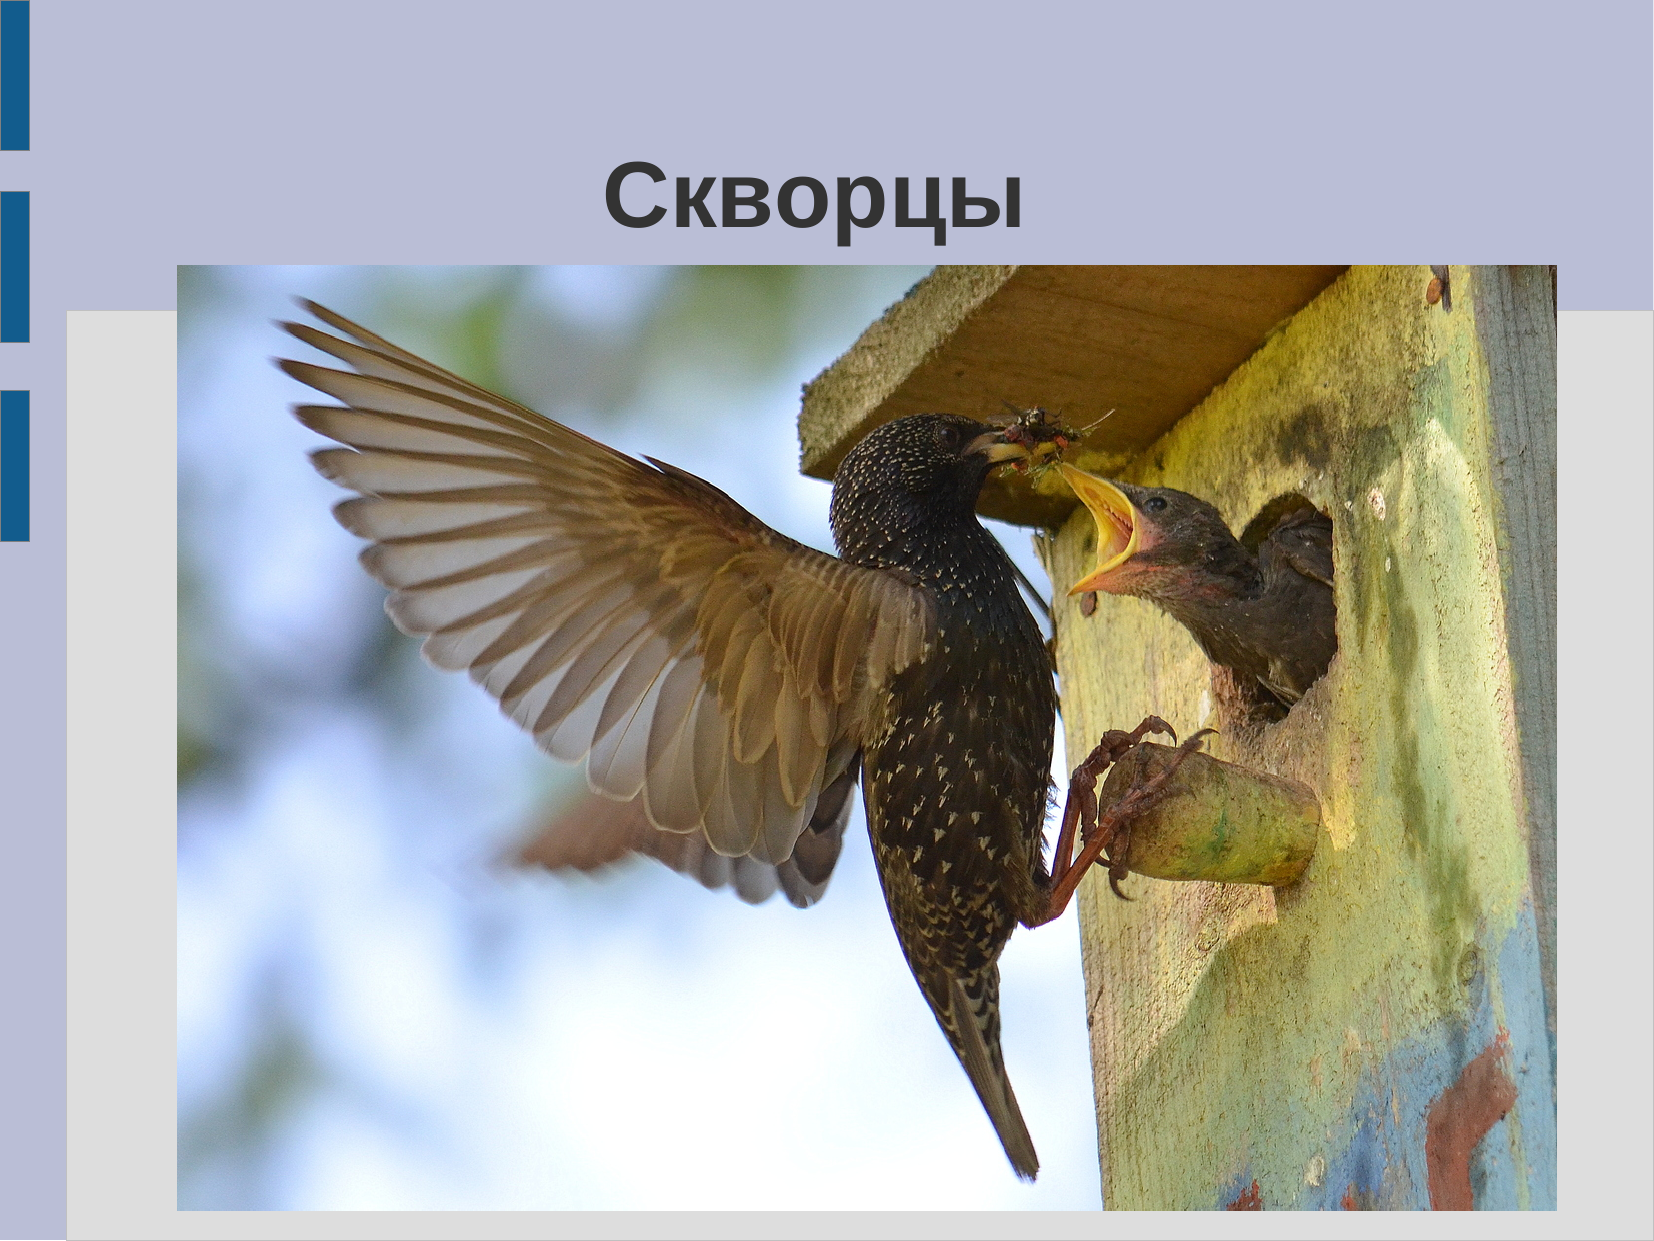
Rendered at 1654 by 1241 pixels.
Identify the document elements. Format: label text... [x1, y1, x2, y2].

title Скворцы [121, 91, 1534, 299]
picture [177, 265, 1557, 1211]
